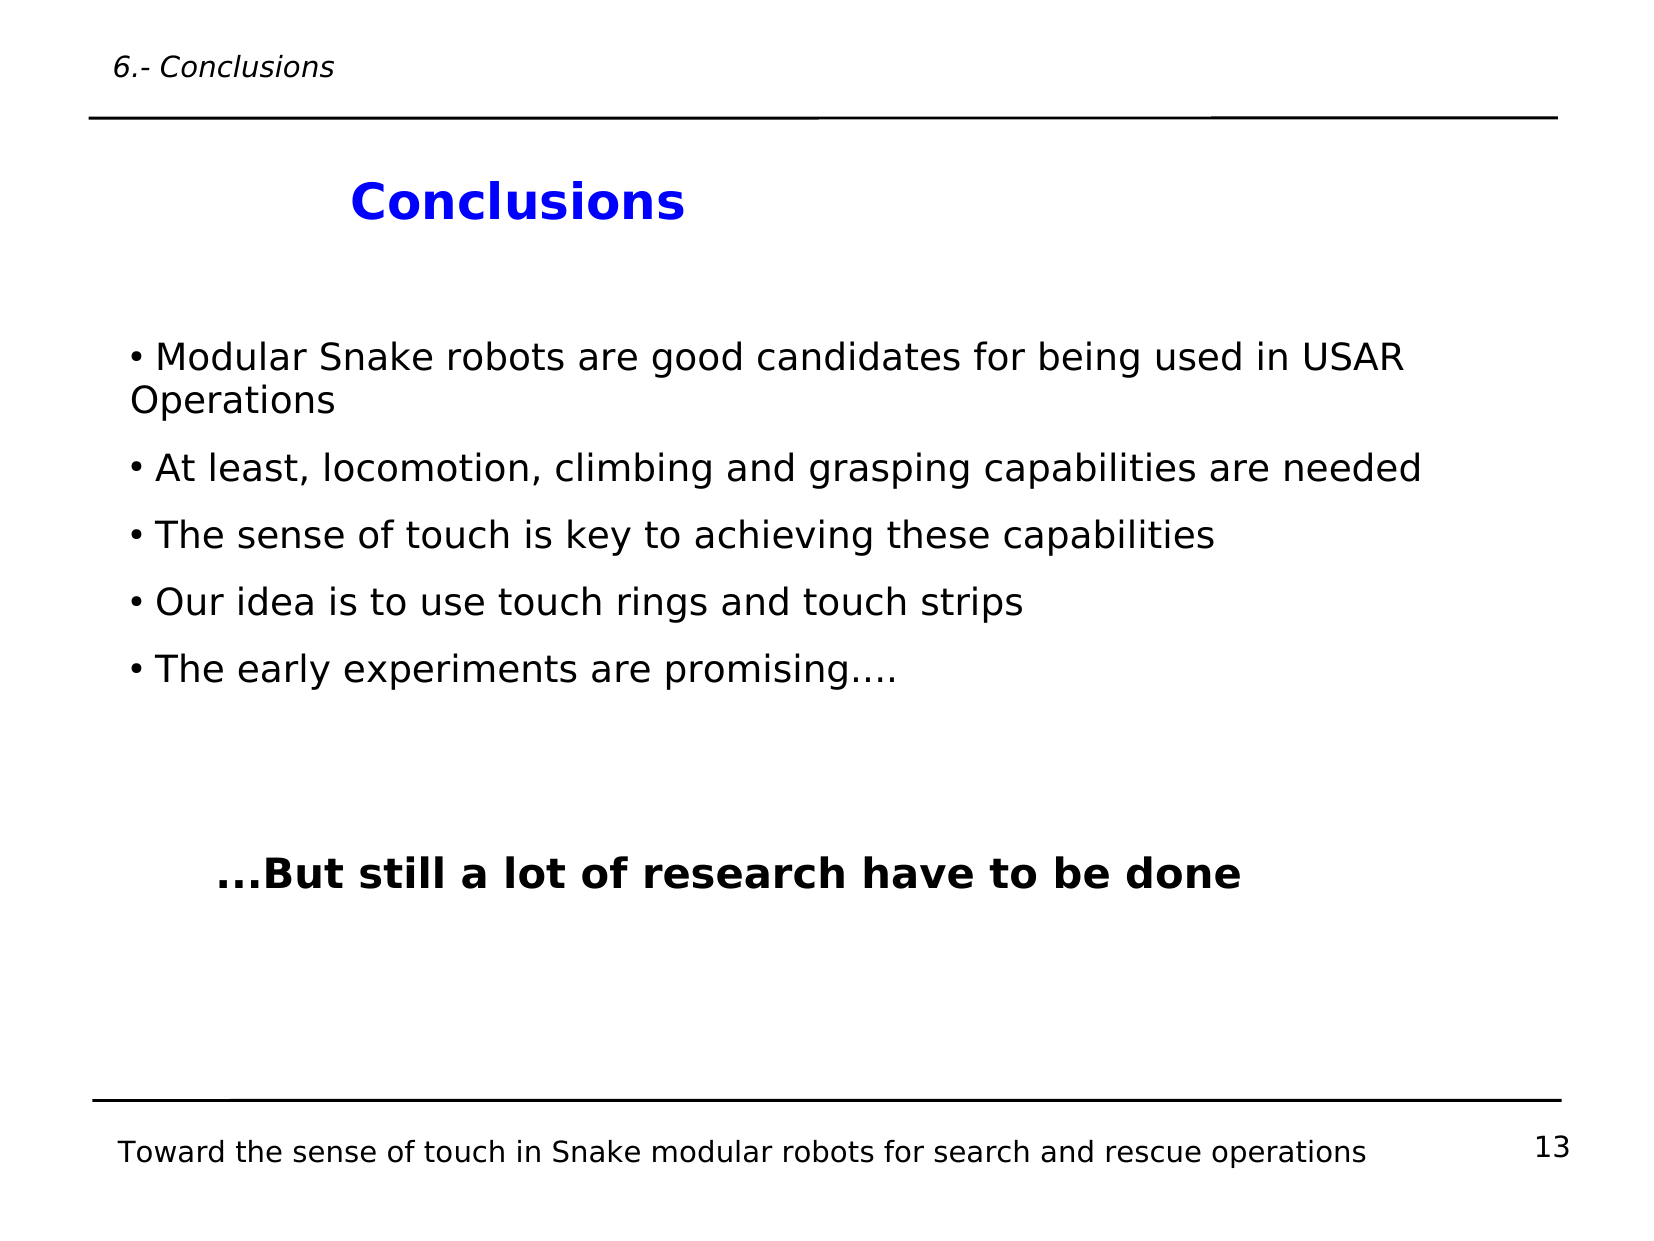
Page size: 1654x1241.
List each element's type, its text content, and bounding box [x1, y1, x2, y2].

text_box Conclusions [335, 165, 938, 239]
text_box ...But still a lot of research have to be done [200, 842, 1358, 906]
text_box 6.- Conclusions [97, 42, 350, 93]
text_box Modular Snake robots are good candidates for being used in USAR Operations At least, locomotion, climbing and grasping capabilities are needed The sense of touch is key to achieving these capabilities Our idea is to use touch rings and touch strips The early experiments are promising.... [115, 328, 1605, 699]
text_box Toward the sense of touch in Snake modular robots for search and rescue operations [103, 1127, 1384, 1177]
